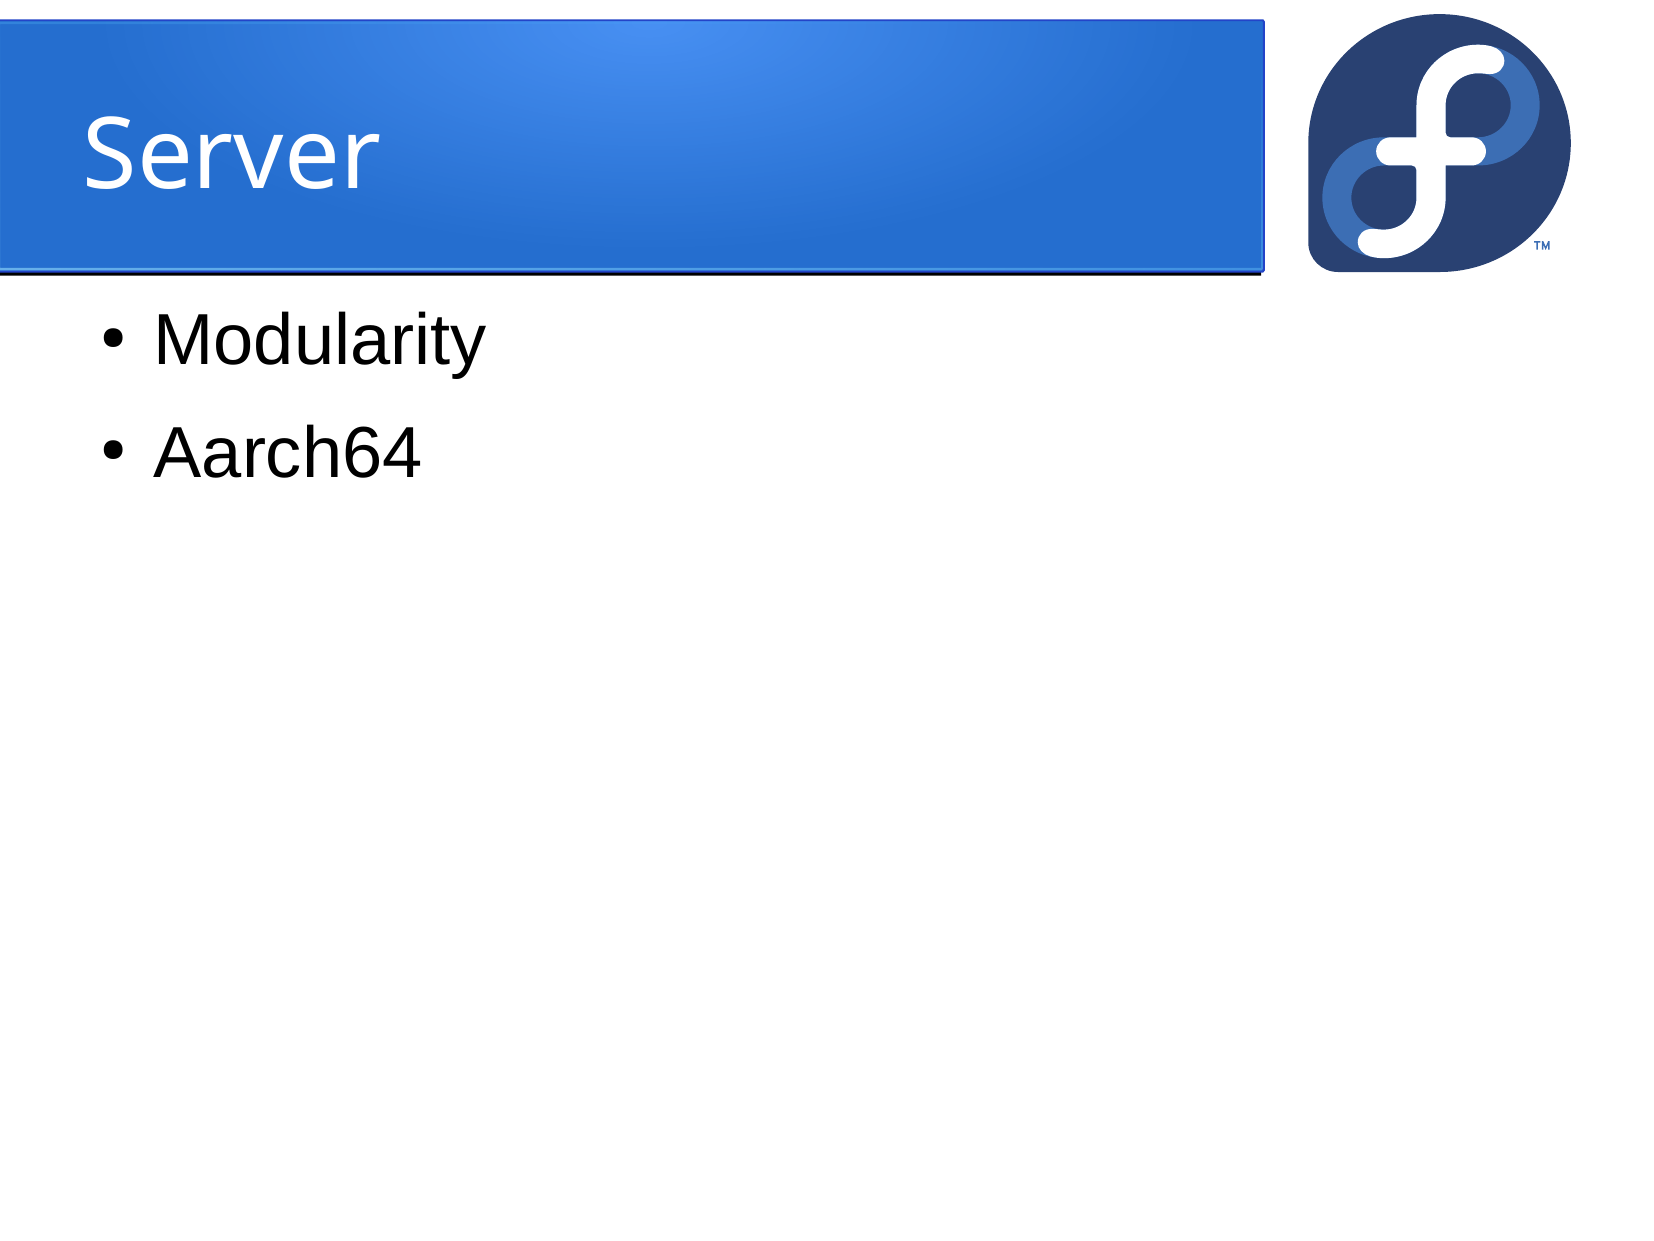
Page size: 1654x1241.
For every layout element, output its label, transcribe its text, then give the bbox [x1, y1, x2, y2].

title Server [82, 47, 1235, 252]
list Modularity Aarch64 [82, 299, 1571, 1019]
